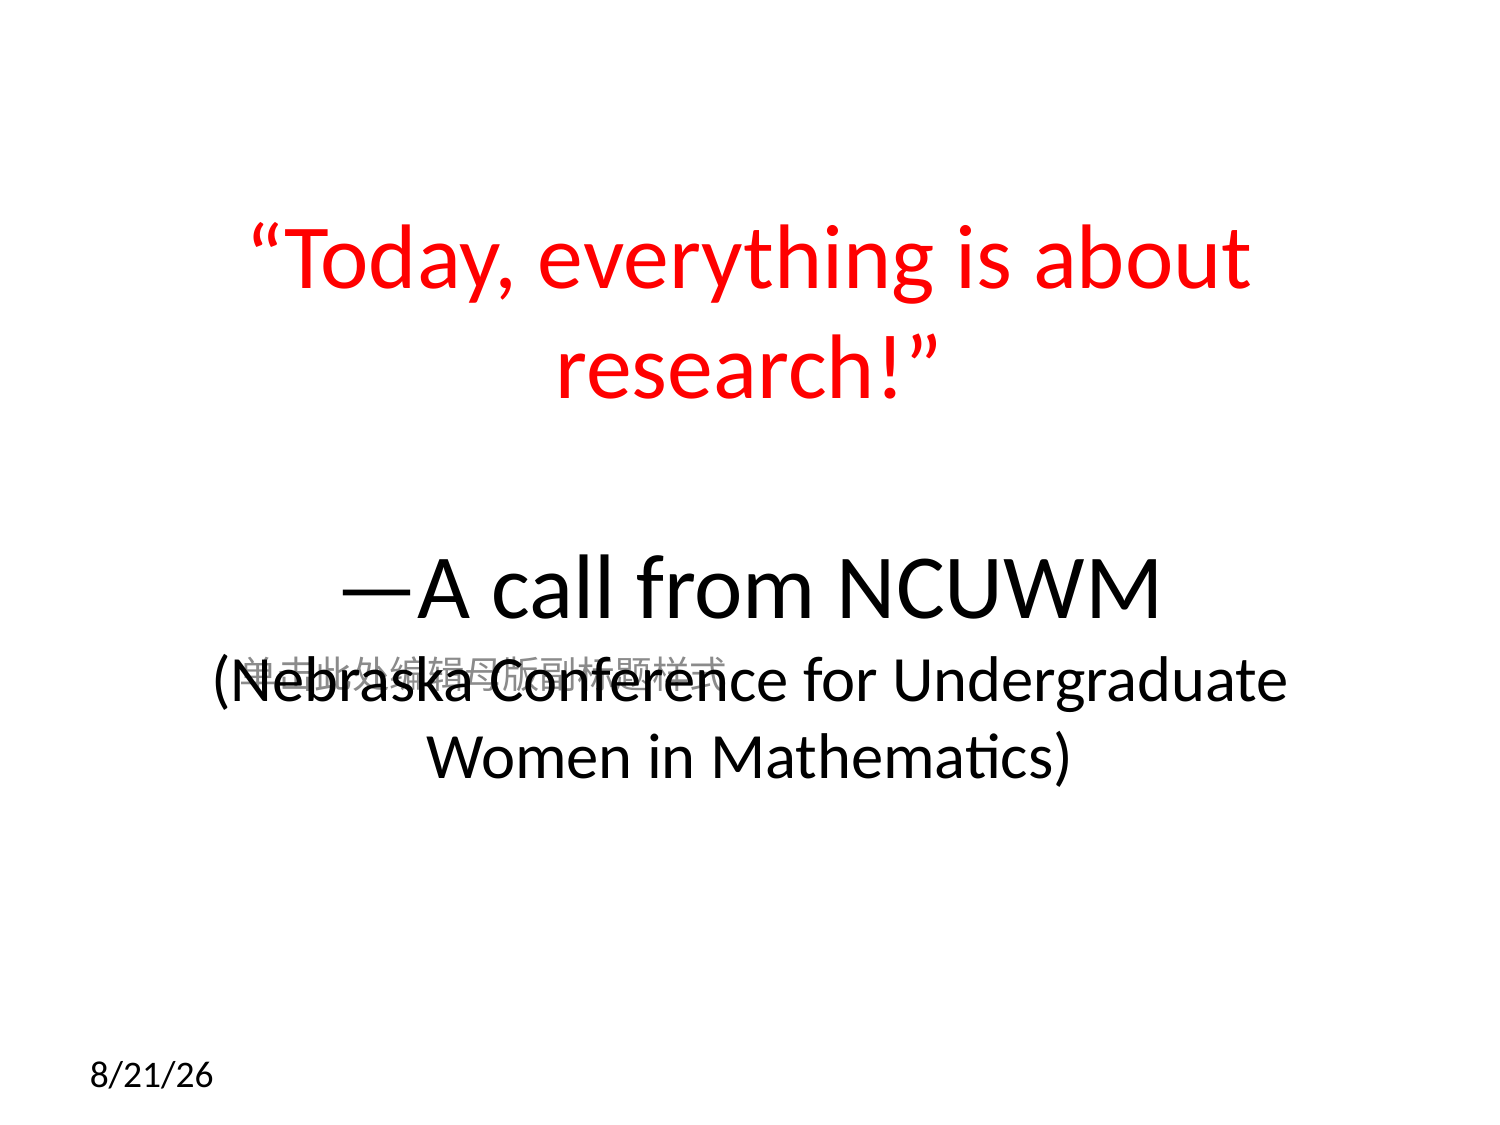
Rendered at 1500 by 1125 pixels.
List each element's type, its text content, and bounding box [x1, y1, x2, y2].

title “Today, everything is about research!” —A call from NCUWM (Nebraska Conference for Undergraduate Women in Mathematics) [112, 46, 1388, 1020]
text_box 11/12/2025 [75, 1042, 425, 1103]
